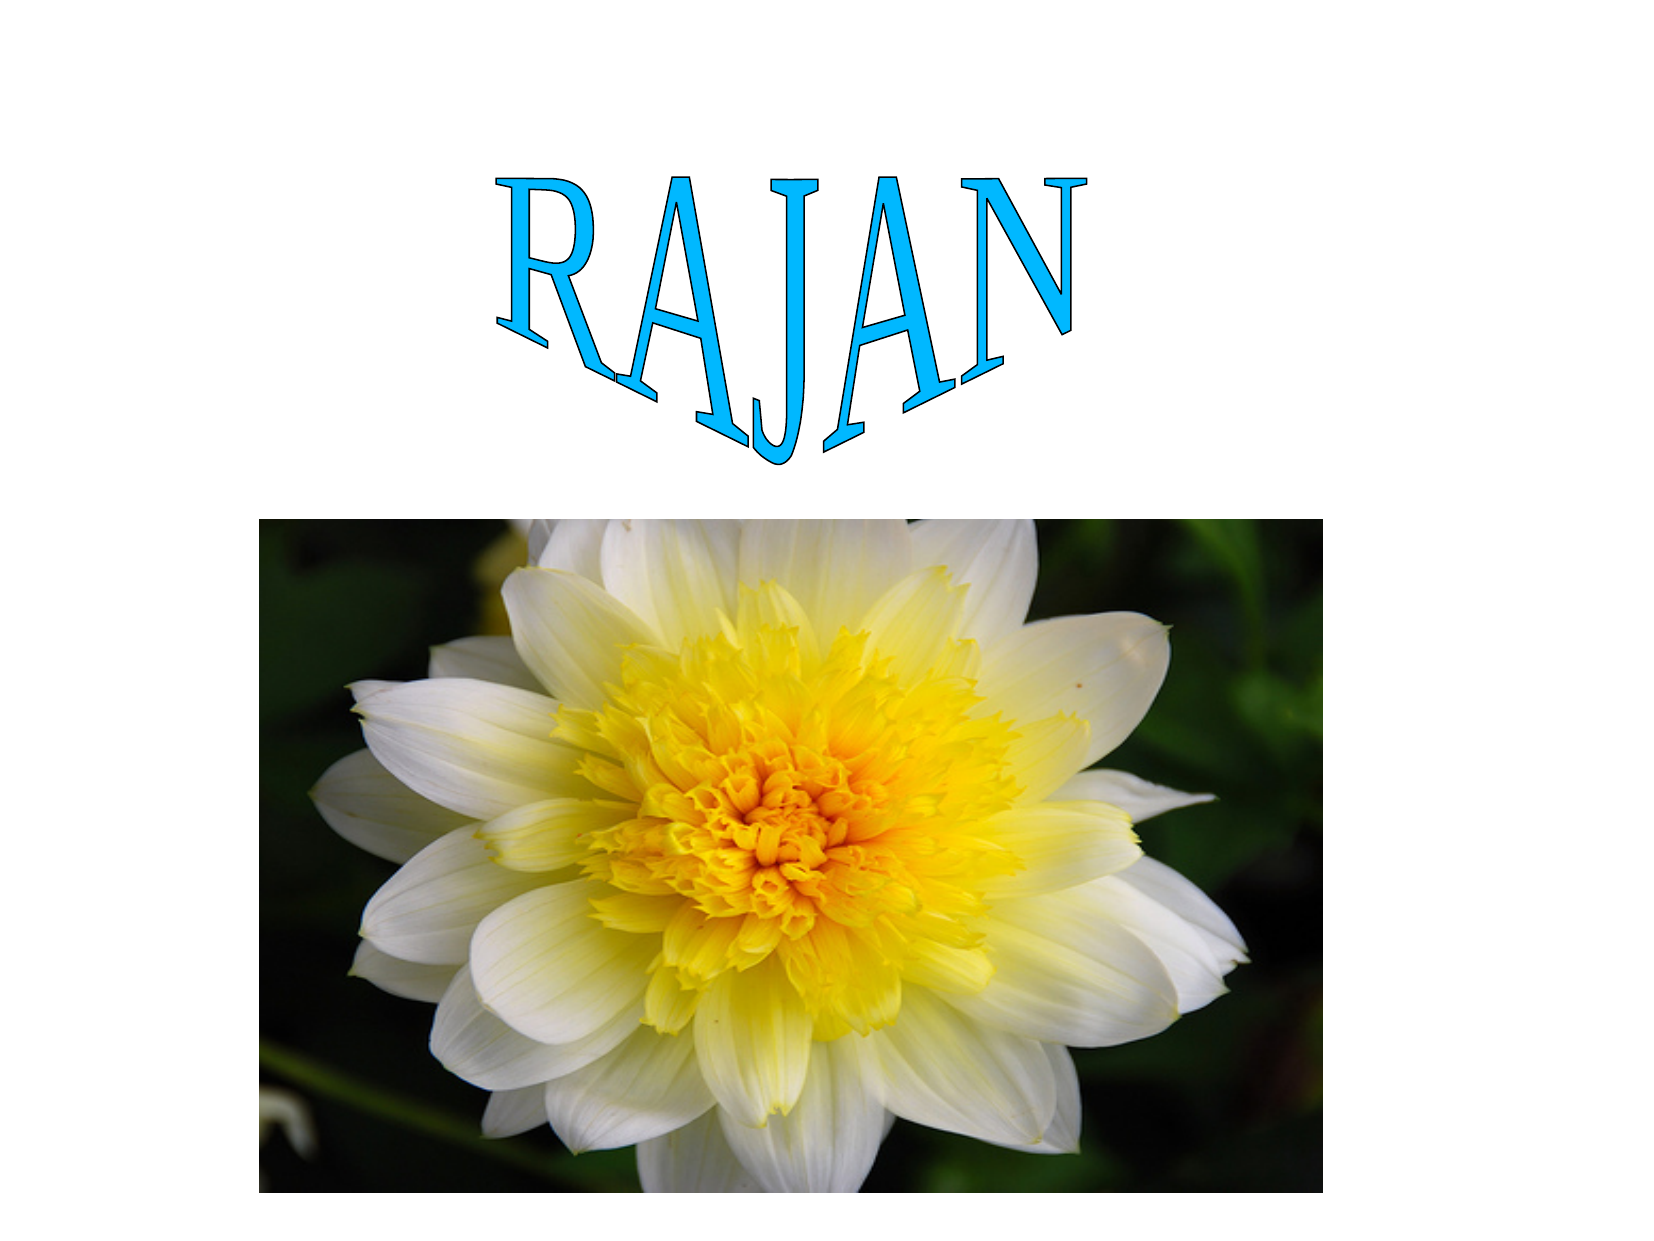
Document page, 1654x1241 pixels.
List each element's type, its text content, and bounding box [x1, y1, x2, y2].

text_box RAJAN [753, 179, 818, 465]
text_box RAJAN [961, 178, 1087, 385]
text_box RAJAN [823, 177, 955, 453]
text_box RAJAN [496, 178, 615, 381]
text_box RAJAN [616, 177, 749, 447]
picture [259, 519, 1323, 1193]
